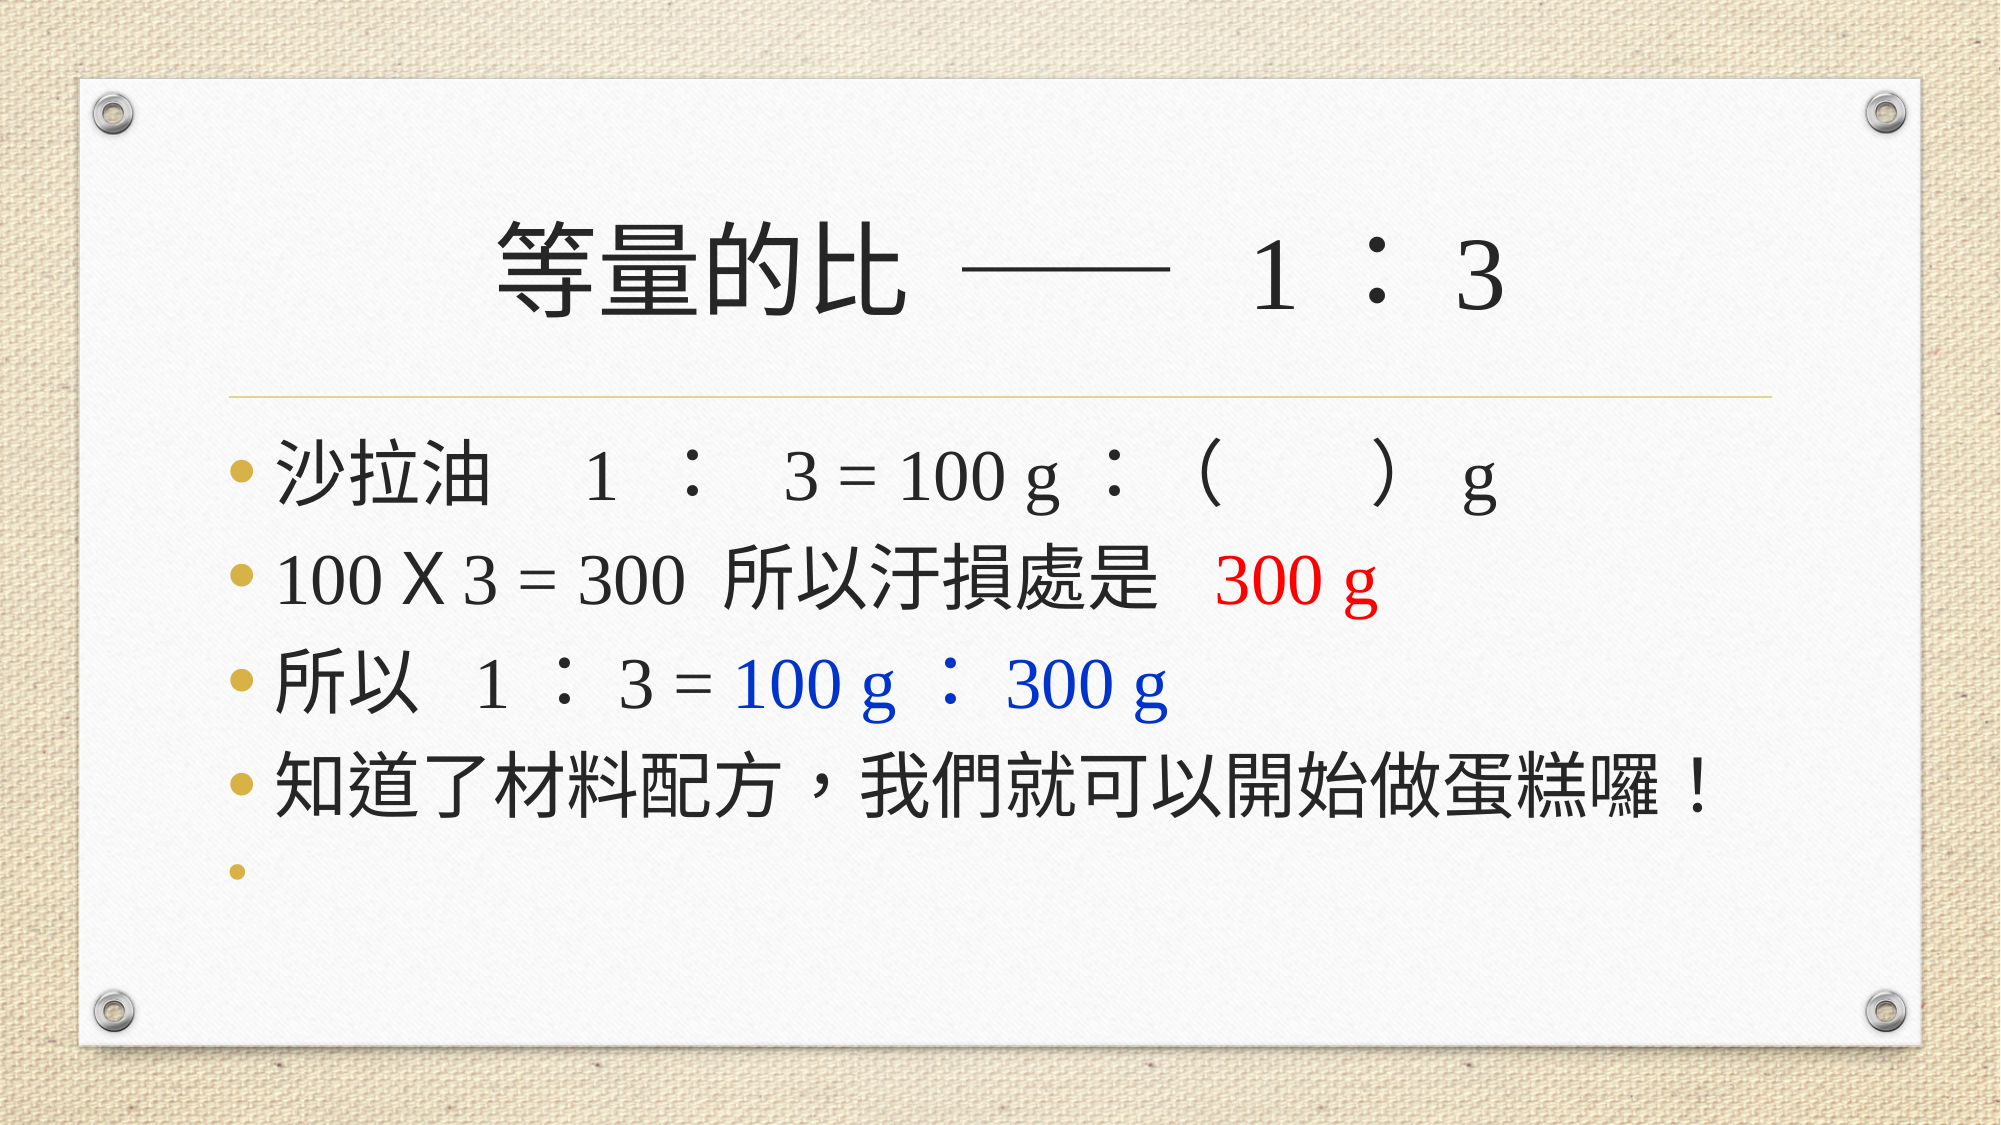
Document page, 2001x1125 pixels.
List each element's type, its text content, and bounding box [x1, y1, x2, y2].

list 沙拉油 1 ： 3 = 100 g：（ ）g 100 X 3 = 300 所以汙損處是 300 g 所以 1：3 = 100 g：300 g 知道了材料配方，我們就可以開始做蛋糕囉！ [212, 419, 1788, 964]
title 等量的比 ── 1：3 [212, 161, 1788, 376]
